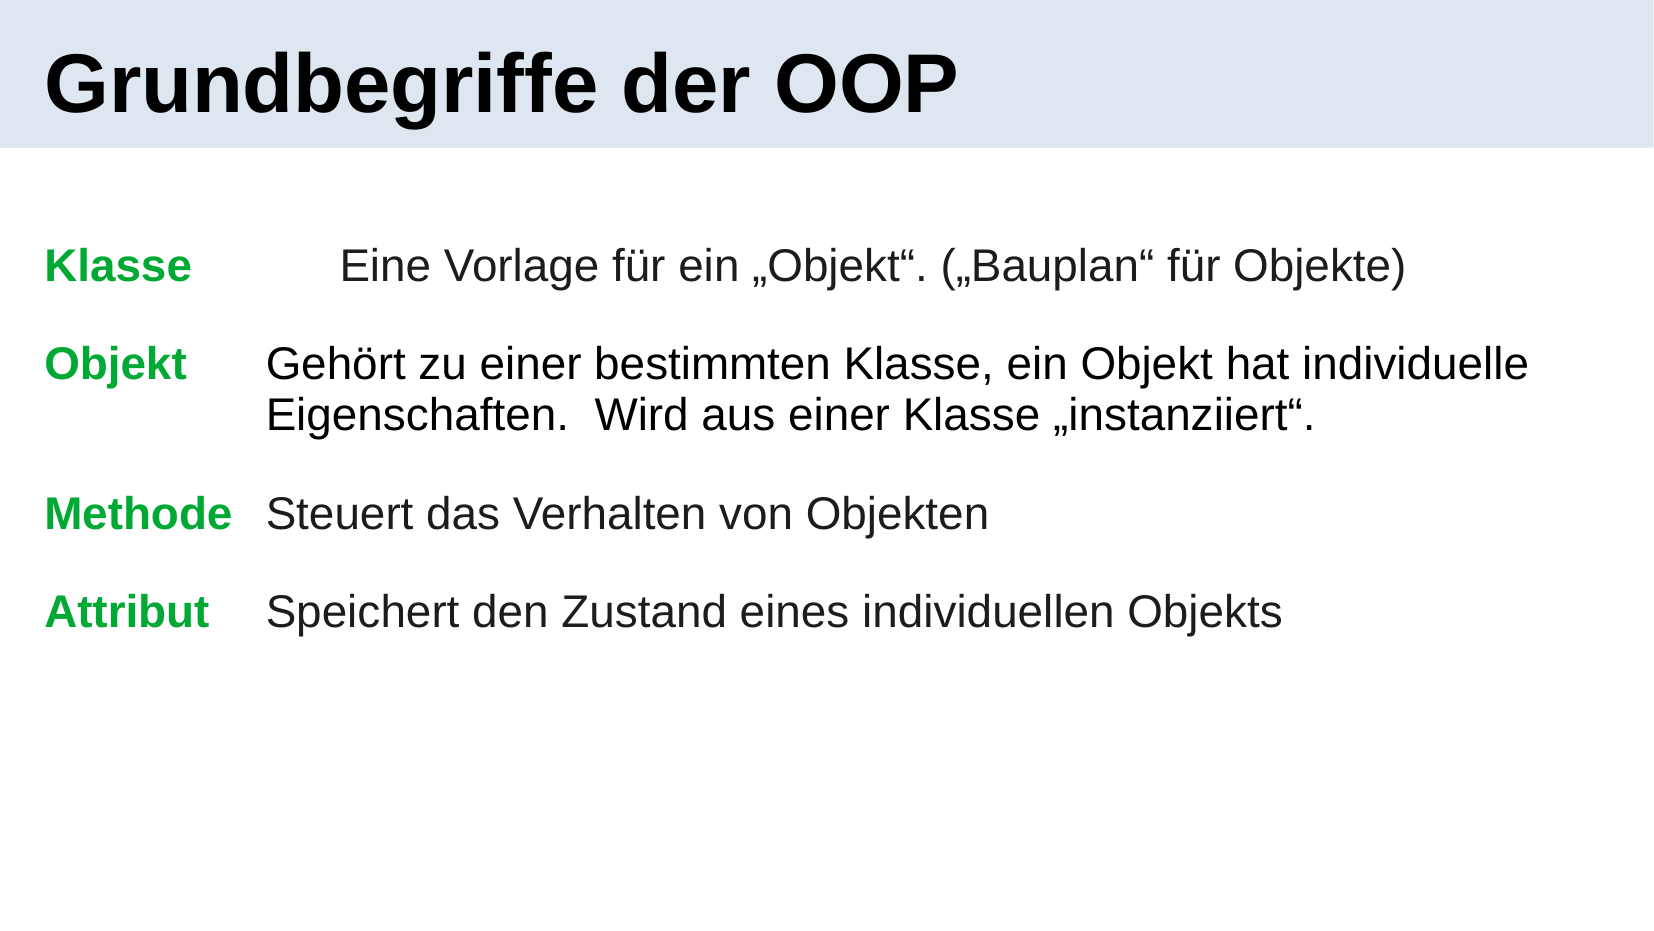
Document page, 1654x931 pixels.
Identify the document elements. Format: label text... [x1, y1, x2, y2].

text_box Grundbegriffe der OOP Klasse Eine Vorlage für ein „Objekt“. („Bauplan“ für Objekte) Objekt Gehört zu einer bestimmten Klasse, ein Objekt hat individuelle Eigenschaften. Wird aus einer Klasse „instanziiert“. Methode Steuert das Verhalten von Objekten Attribut Speichert den Zustand eines individuellen Objekts [29, 29, 1625, 931]
